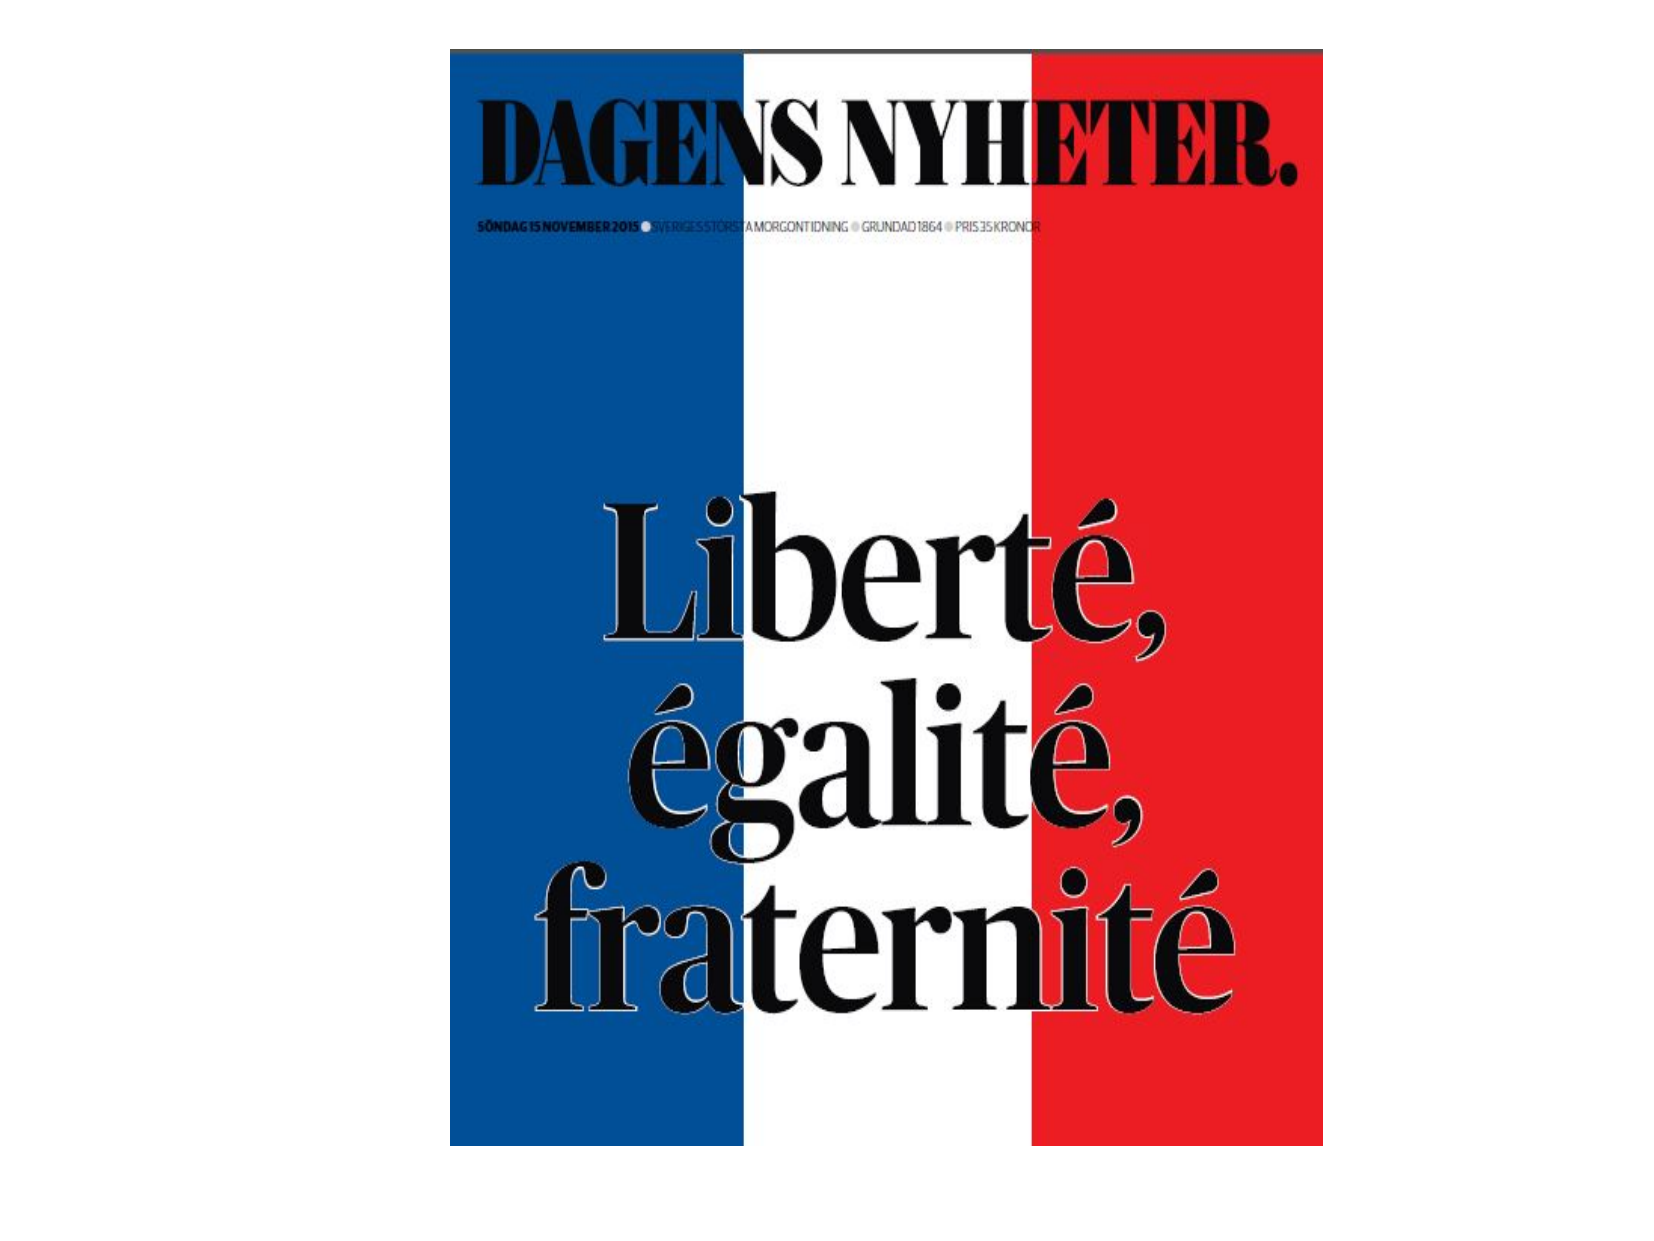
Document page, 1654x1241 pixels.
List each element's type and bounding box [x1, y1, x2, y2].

picture [450, 49, 1323, 1146]
